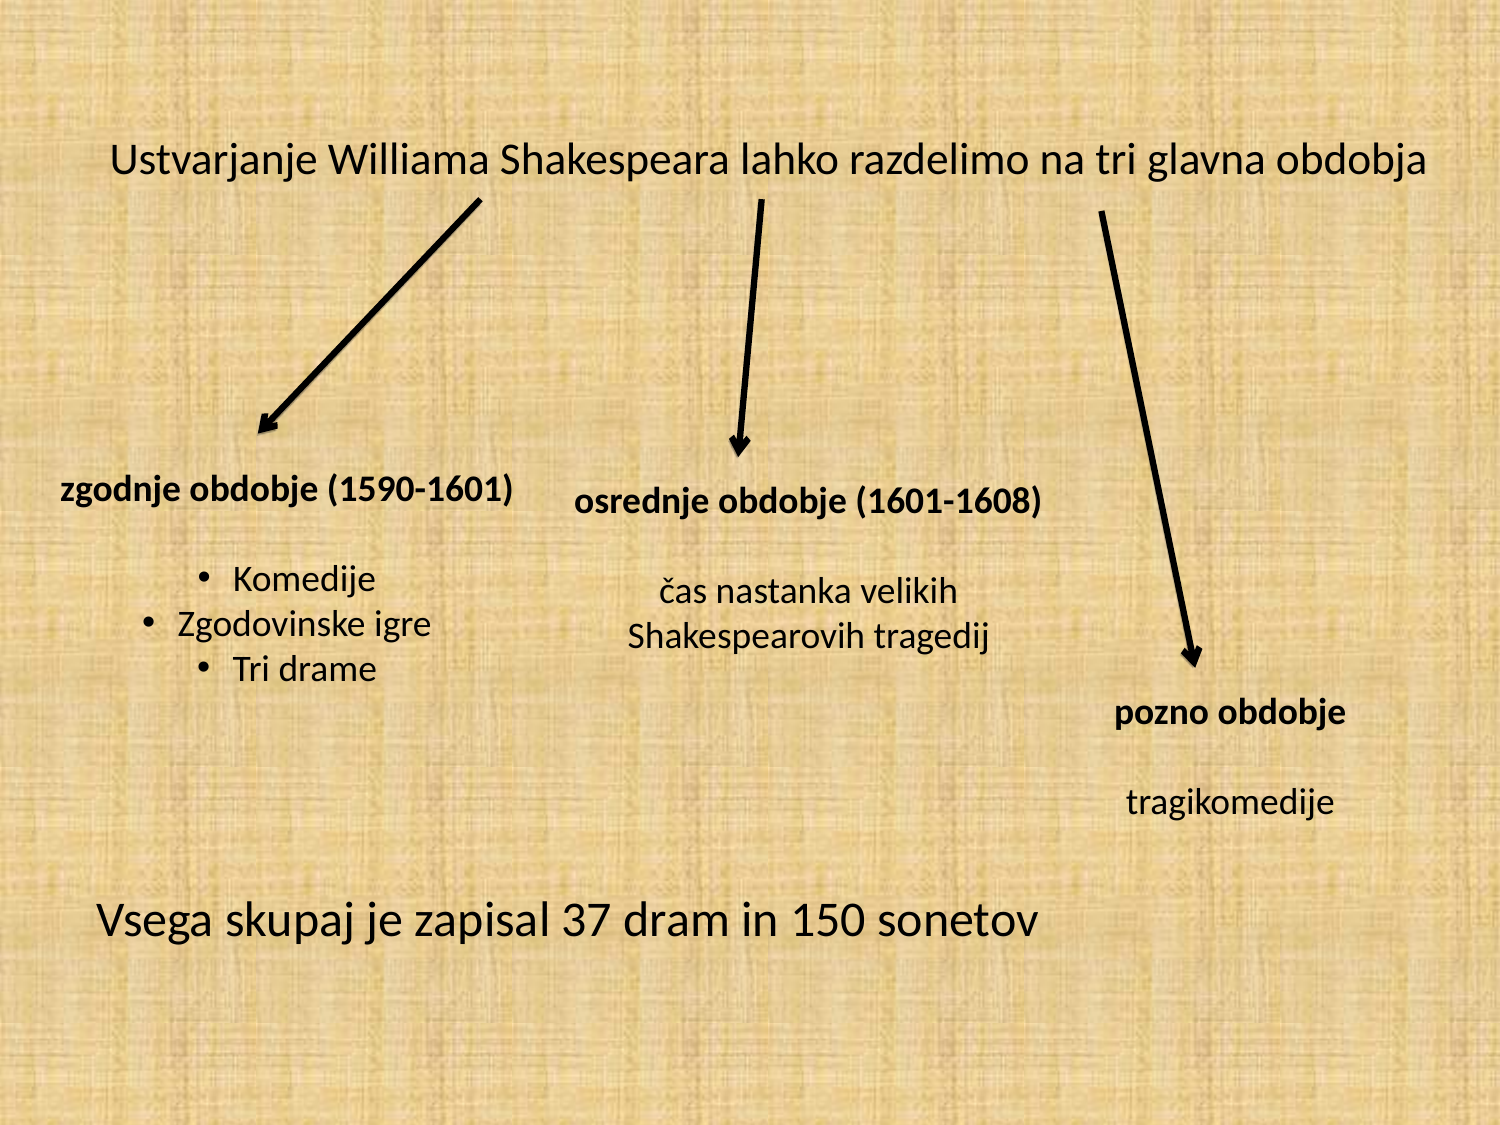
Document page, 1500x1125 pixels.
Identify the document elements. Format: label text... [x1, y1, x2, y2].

text_box Vsega skupaj je zapisal 37 dram in 150 sonetov [82, 878, 1079, 954]
text_box osrednje obdobje (1601-1608) čas nastanka velikih Shakespearovih tragedij [550, 468, 1067, 664]
title Ustvarjanje Williama Shakespeara lahko razdelimo na tri glavna obdobja [93, 117, 1444, 305]
text_box zgodnje obdobje (1590-1601) Komedije Zgodovinske igre Tri drame [35, 456, 539, 742]
picture [0, 0, 1500, 1125]
text_box pozno obdobje tragikomedije [1066, 679, 1395, 830]
